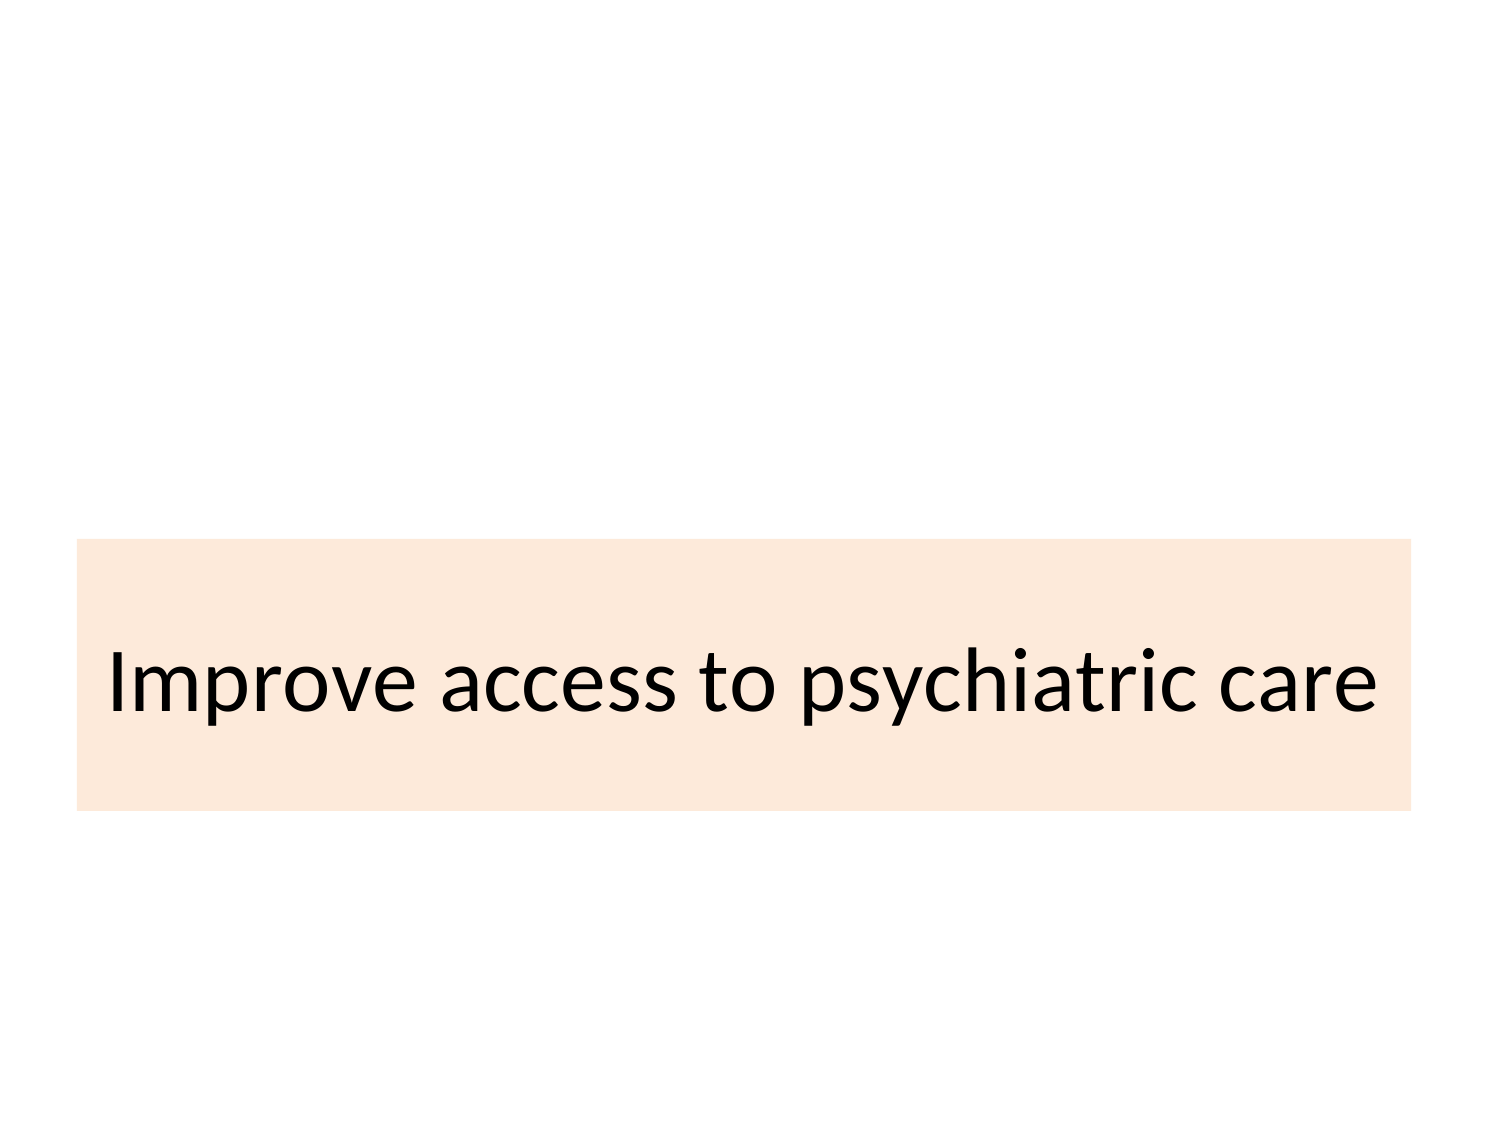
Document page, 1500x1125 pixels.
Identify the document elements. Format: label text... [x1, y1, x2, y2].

title Improve access to psychiatric care [76, 538, 1412, 811]
